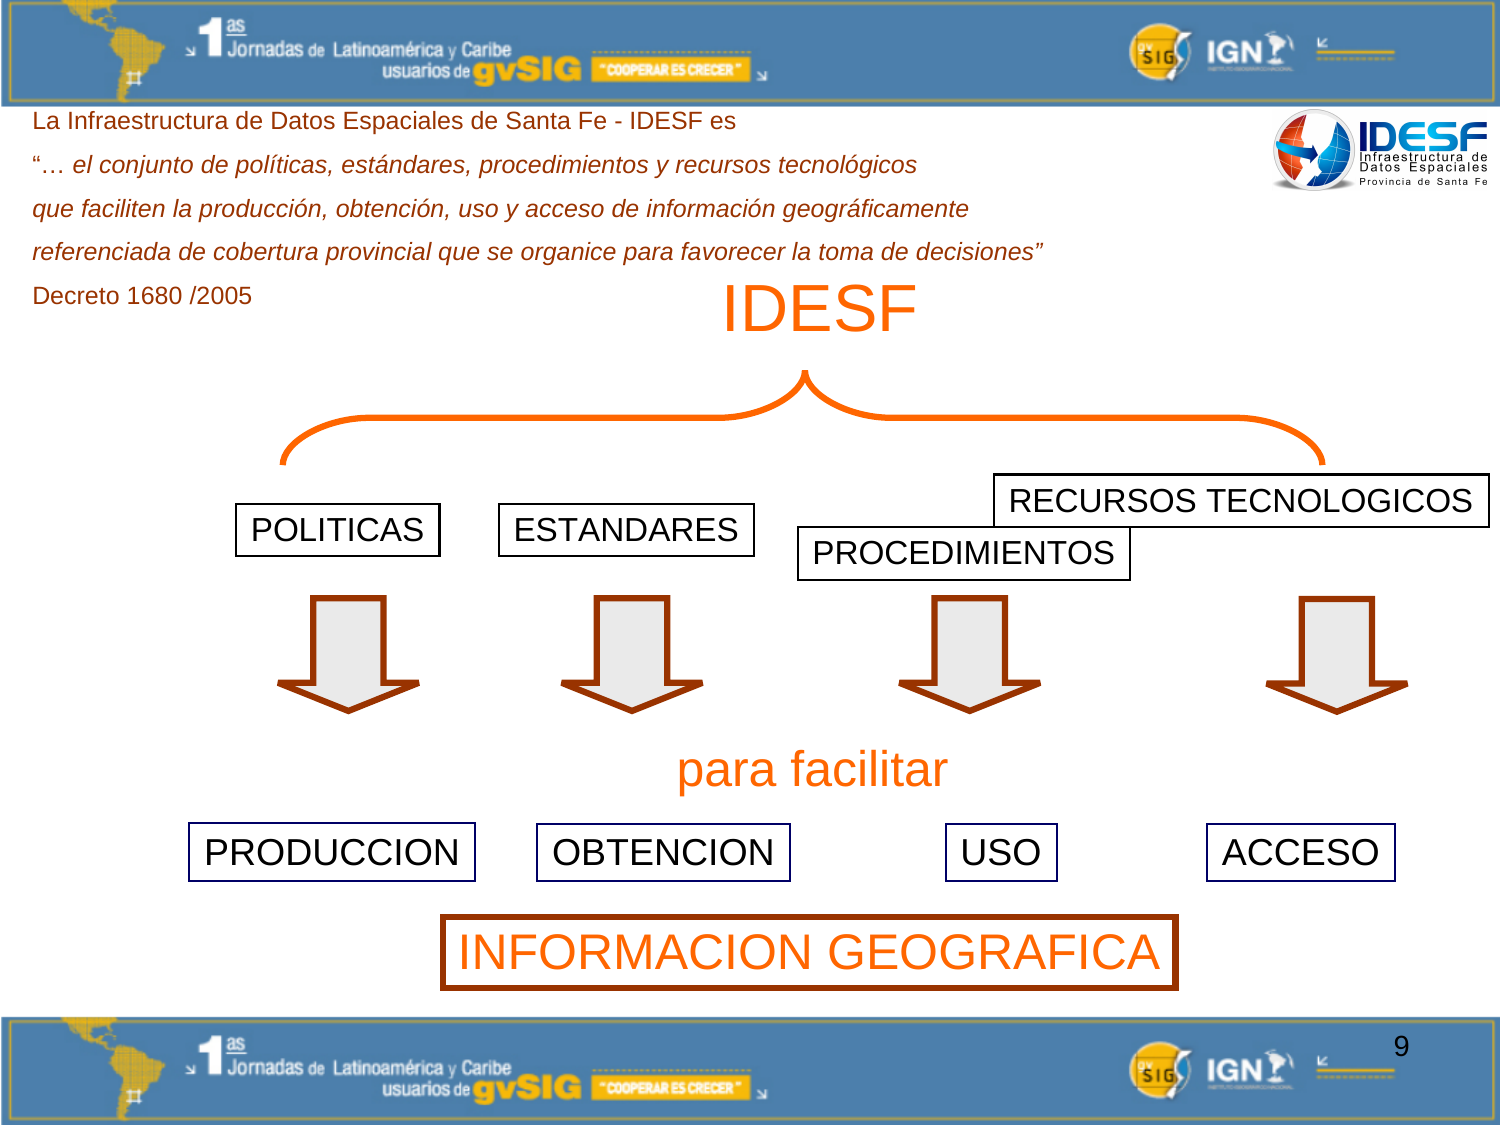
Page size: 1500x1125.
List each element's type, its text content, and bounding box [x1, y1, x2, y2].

text_box OBTENCION [537, 823, 790, 882]
text_box [1266, 598, 1408, 712]
text_box PROCEDIMIENTOS [797, 527, 1131, 580]
text_box PRODUCCION [189, 823, 476, 881]
text_box ACCESO [1207, 823, 1396, 882]
picture [0, 0, 1500, 1125]
text_box IDESF [752, 318, 776, 326]
text_box [899, 598, 1041, 711]
text_box IDESF [707, 318, 934, 349]
text_box INFORMACION GEOGRAFICA [442, 916, 1176, 989]
text_box [278, 598, 419, 711]
text_box para facilitar [661, 734, 964, 806]
text_box USO [945, 823, 1057, 882]
text_box POLITICAS [236, 503, 440, 557]
text_box La Infraestructura de Datos Espaciales de Santa Fe - IDESF es “… el conjunto de políticas, estándares, procedimientos y recursos tecnológicos que faciliten la producción, obtención, uso y acceso de información geográficamente referenciada de cobertura provincial que se organice para favorecer la toma de decisiones” Decreto 1680 /2005 [17, 99, 1068, 318]
text_box [561, 598, 703, 711]
text_box RECURSOS TECNOLOGICOS [993, 474, 1489, 528]
text_box ESTANDARES [498, 503, 755, 557]
